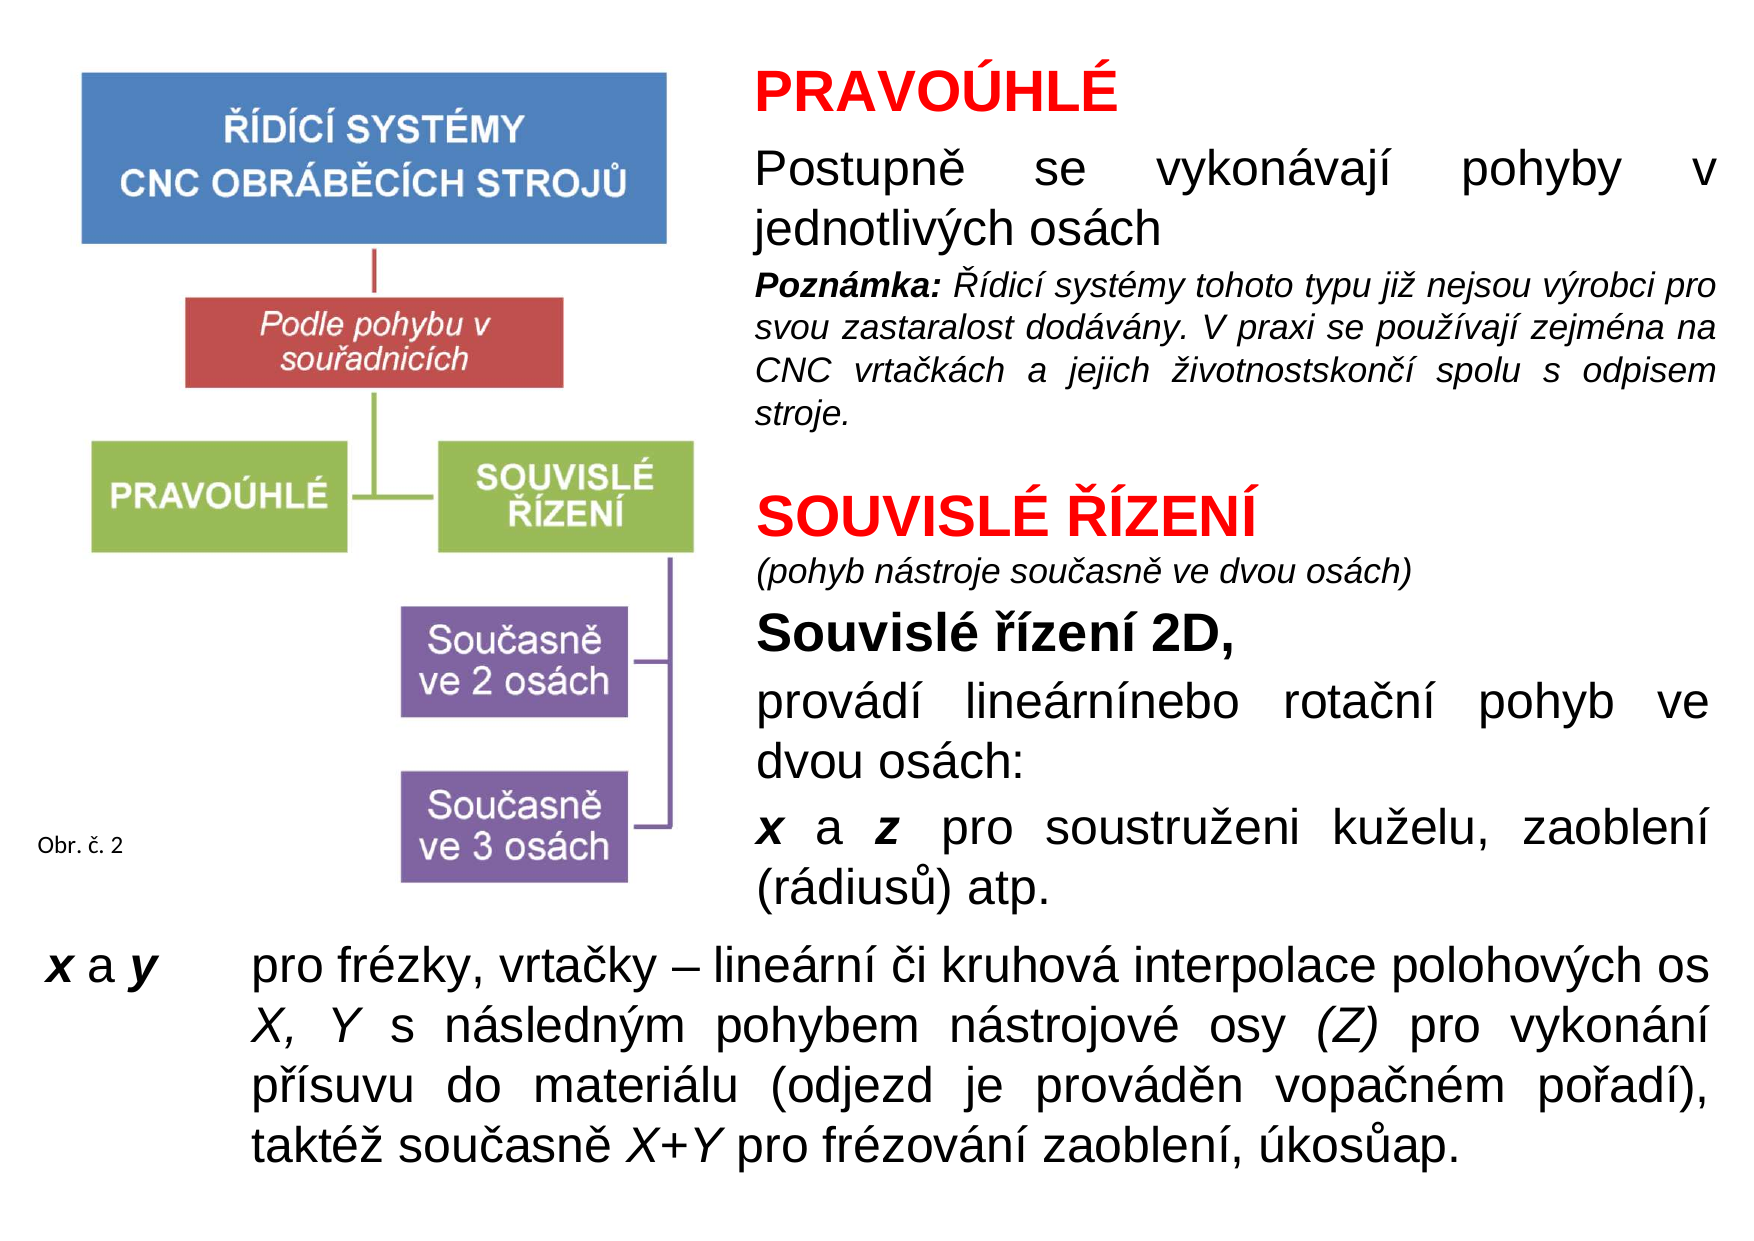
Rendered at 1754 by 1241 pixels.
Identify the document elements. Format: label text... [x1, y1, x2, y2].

picture [22, 42, 734, 899]
text_box SOUVISLÉ ŘÍZENÍ (pohyb nástroje současně ve dvou osách) Souvislé řízení 2D, provádí lineární nebo rotační pohyb ve dvou osách: x a z pro soustruženi kuželu, zaoblení (rádiusů) atp. [756, 478, 1711, 905]
text_box x a y pro frézky, vrtačky – lineární či kruhová interpolace polohových os X, Y s následným pohybem nástrojové osy (Z) pro vykonání přísuvu do materiálu (odjezd je prováděn v opačném pořadí), taktéž současně X+Y pro frézování zaoblení, úkosů ap. [46, 932, 1711, 1188]
text_box Obr. č. 2 [22, 821, 213, 867]
text_box PRAVOÚHLÉ Postupně se vykonávají pohyby v jednotlivých osách Poznámka: Řídicí systémy tohoto typu již nejsou výrobci pro svou zastaralost dodávány. V praxi se používají zejména na CNC vrtačkách a jejich životnost skončí spolu s odpisem stroje. [753, 53, 1718, 438]
